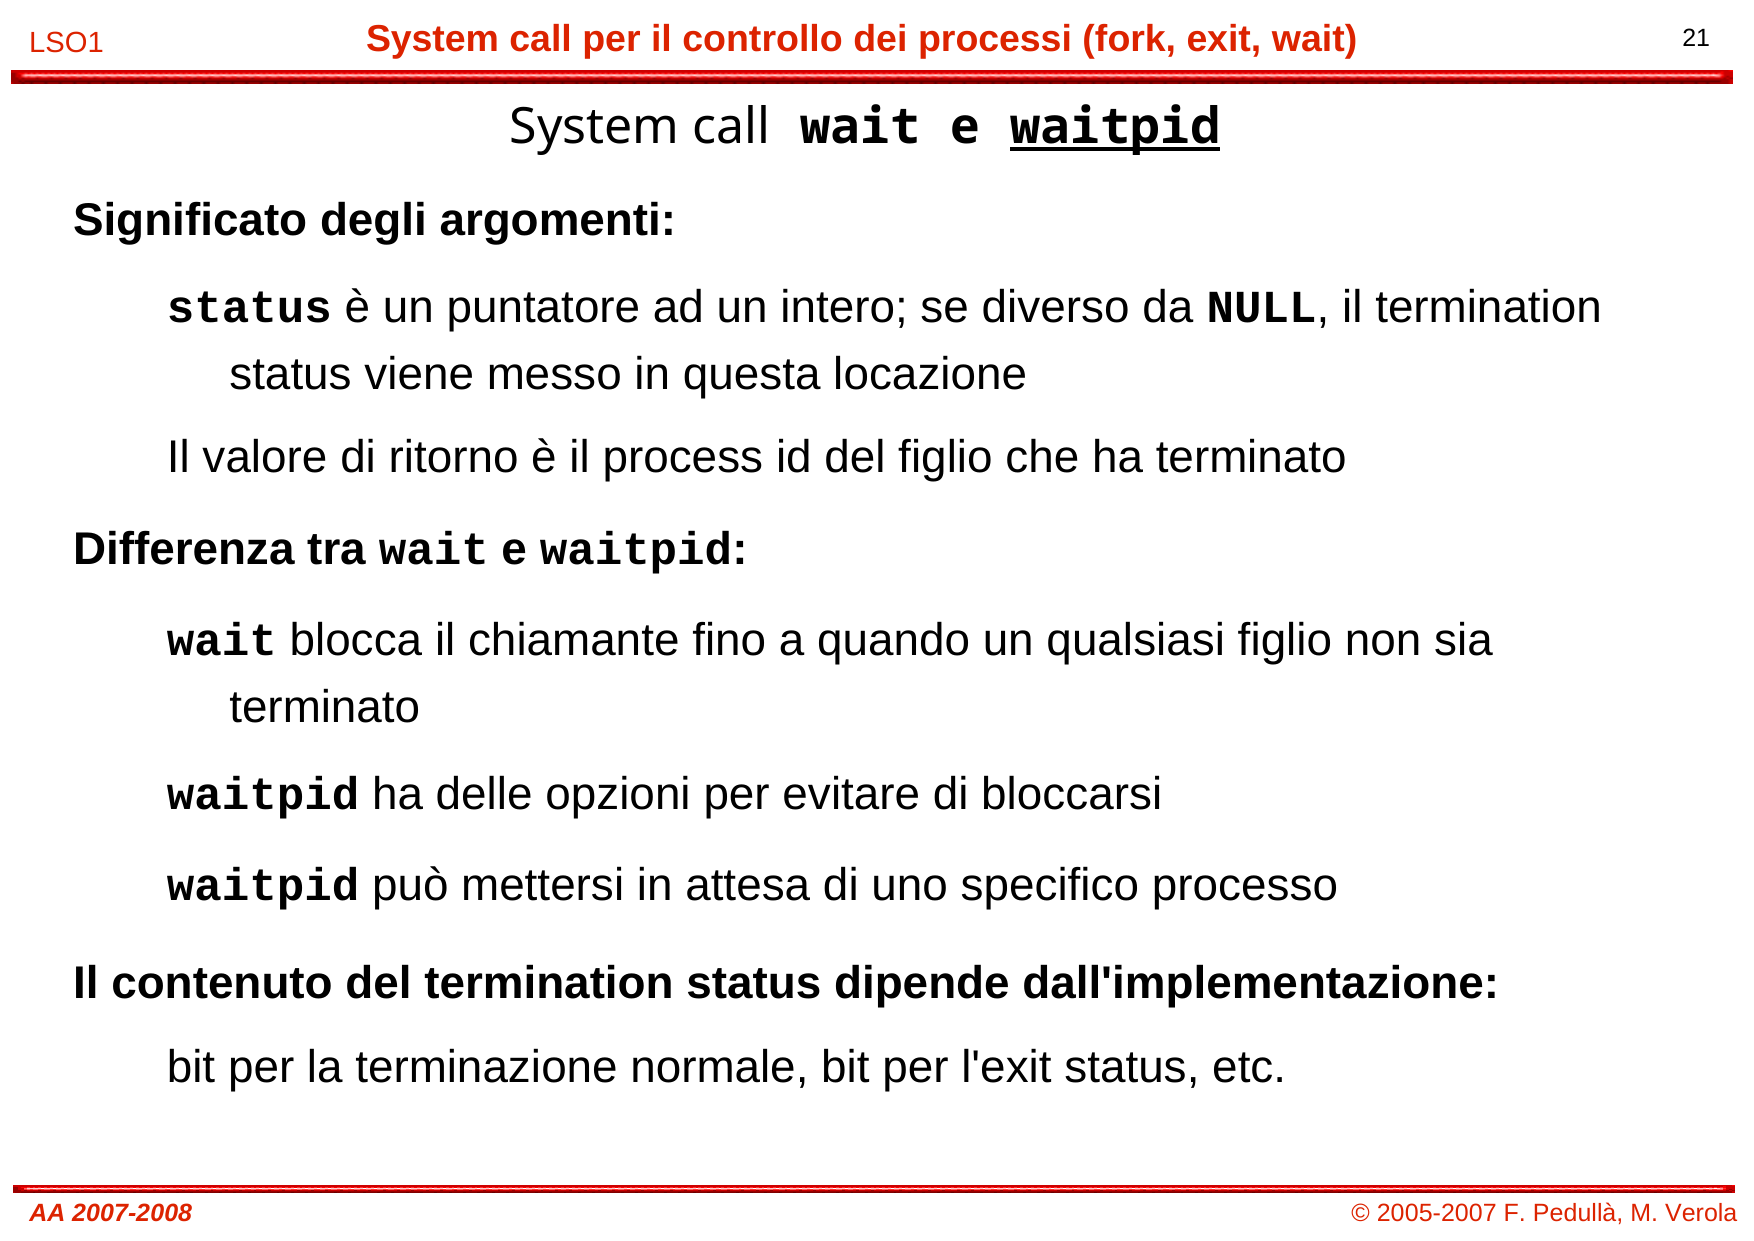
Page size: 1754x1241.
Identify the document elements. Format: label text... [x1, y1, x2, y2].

picture [1696, 1185, 1735, 1193]
title System call wait e waitpid [463, 78, 1267, 174]
list Significato degli argomenti: status è un puntatore ad un intero; se diverso da NULL, il termination status viene messo in questa locazione Il valore di ritorno è il process id del figlio che ha terminato Differenza tra wait e waitpid: wait blocca il chiamante fino a quando un qualsiasi figlio non sia terminato waitpid ha delle opzioni per evitare di bloccarsi waitpid può mettersi in attesa di uno specifico processo Il contenuto del termination status dipende dall'implementazione: bit per la terminazione normale, bit per l'exit status, etc. [58, 183, 1696, 1211]
picture [13, 1185, 58, 1193]
picture [11, 70, 1733, 84]
